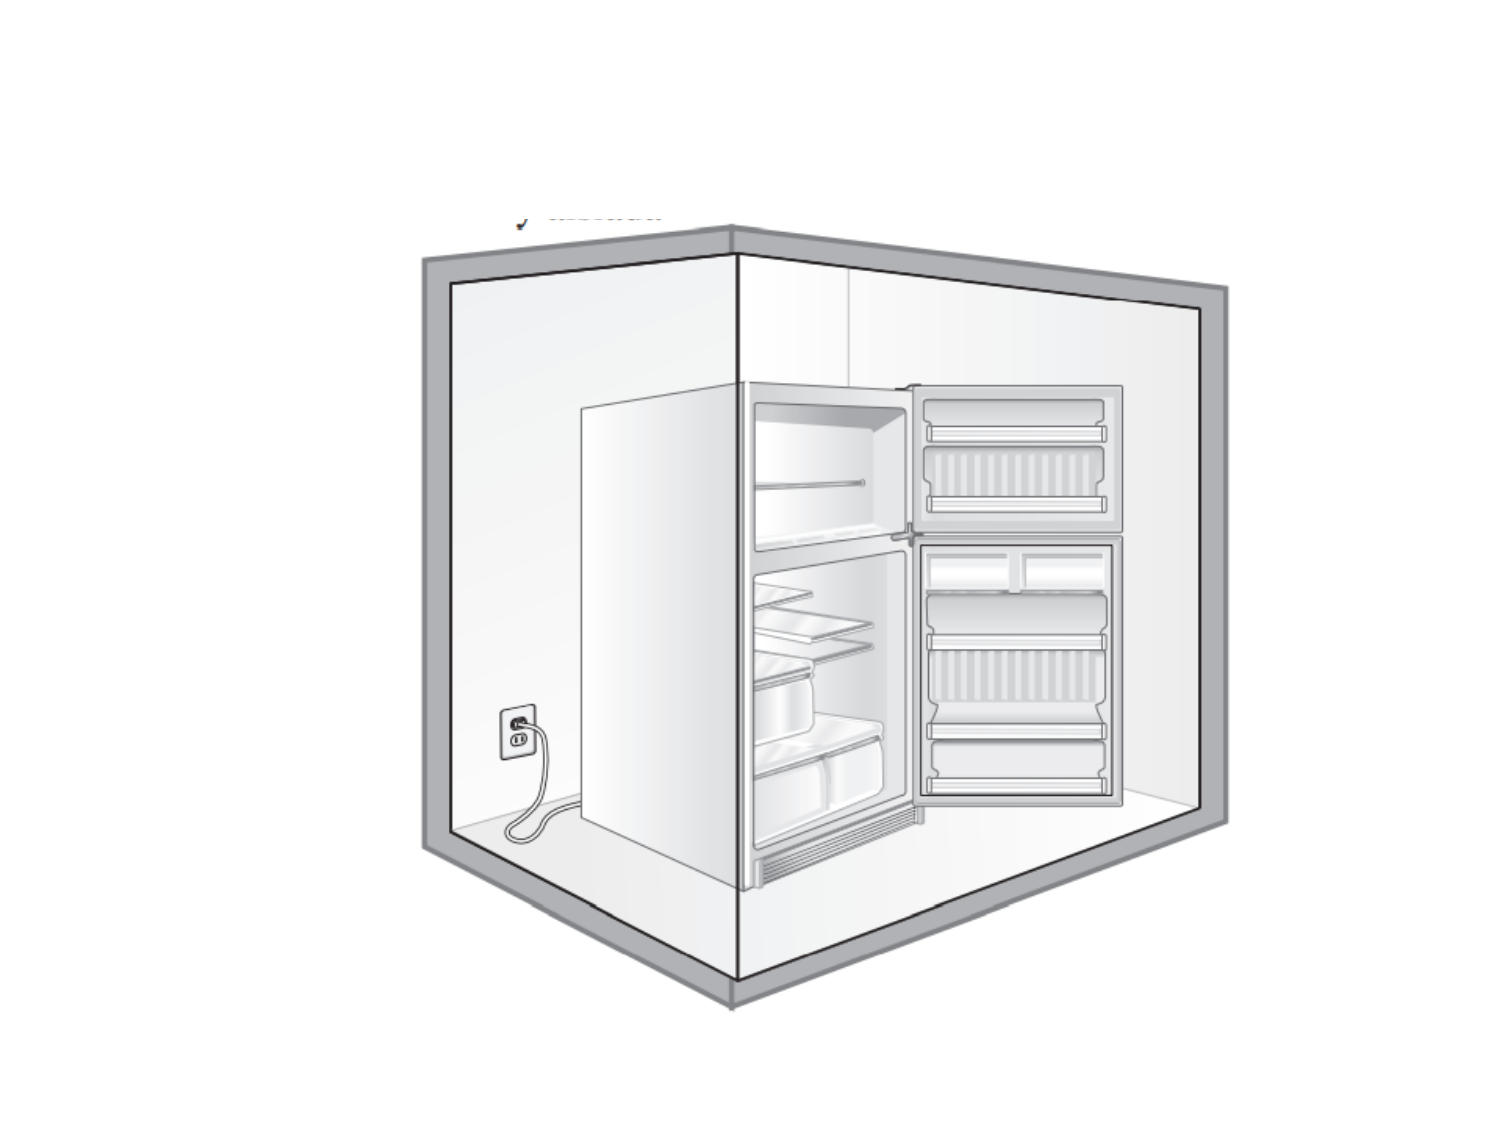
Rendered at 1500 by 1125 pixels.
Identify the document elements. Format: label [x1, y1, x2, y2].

picture [407, 219, 1259, 1024]
